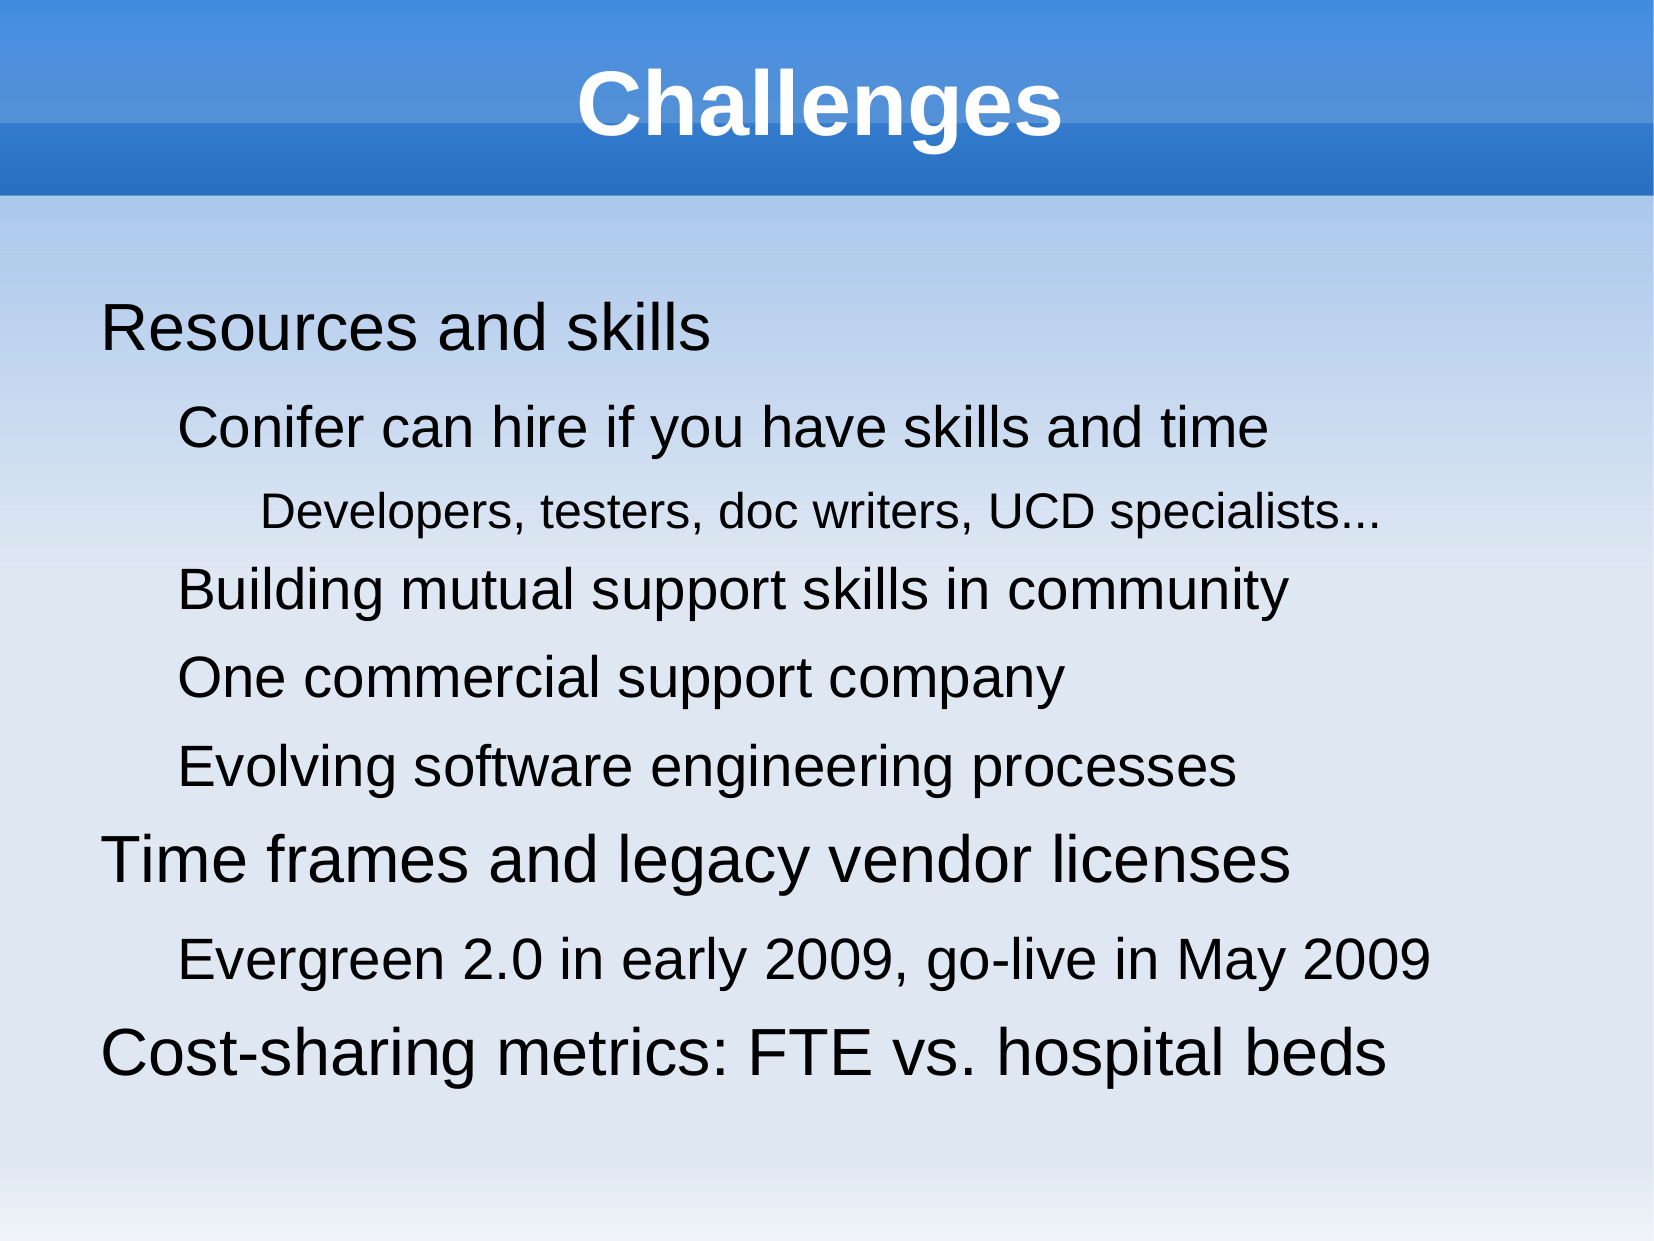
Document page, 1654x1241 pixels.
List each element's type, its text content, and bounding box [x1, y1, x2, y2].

list Resources and skills Conifer can hire if you have skills and time Developers, testers, doc writers, UCD specialists... Building mutual support skills in community One commercial support company Evolving software engineering processes Time frames and legacy vendor licenses Evergreen 2.0 in early 2009, go-live in May 2009 Cost-sharing metrics: FTE vs. hospital beds [82, 290, 1571, 1159]
title Challenges [76, 0, 1565, 208]
picture [0, 0, 1654, 1241]
